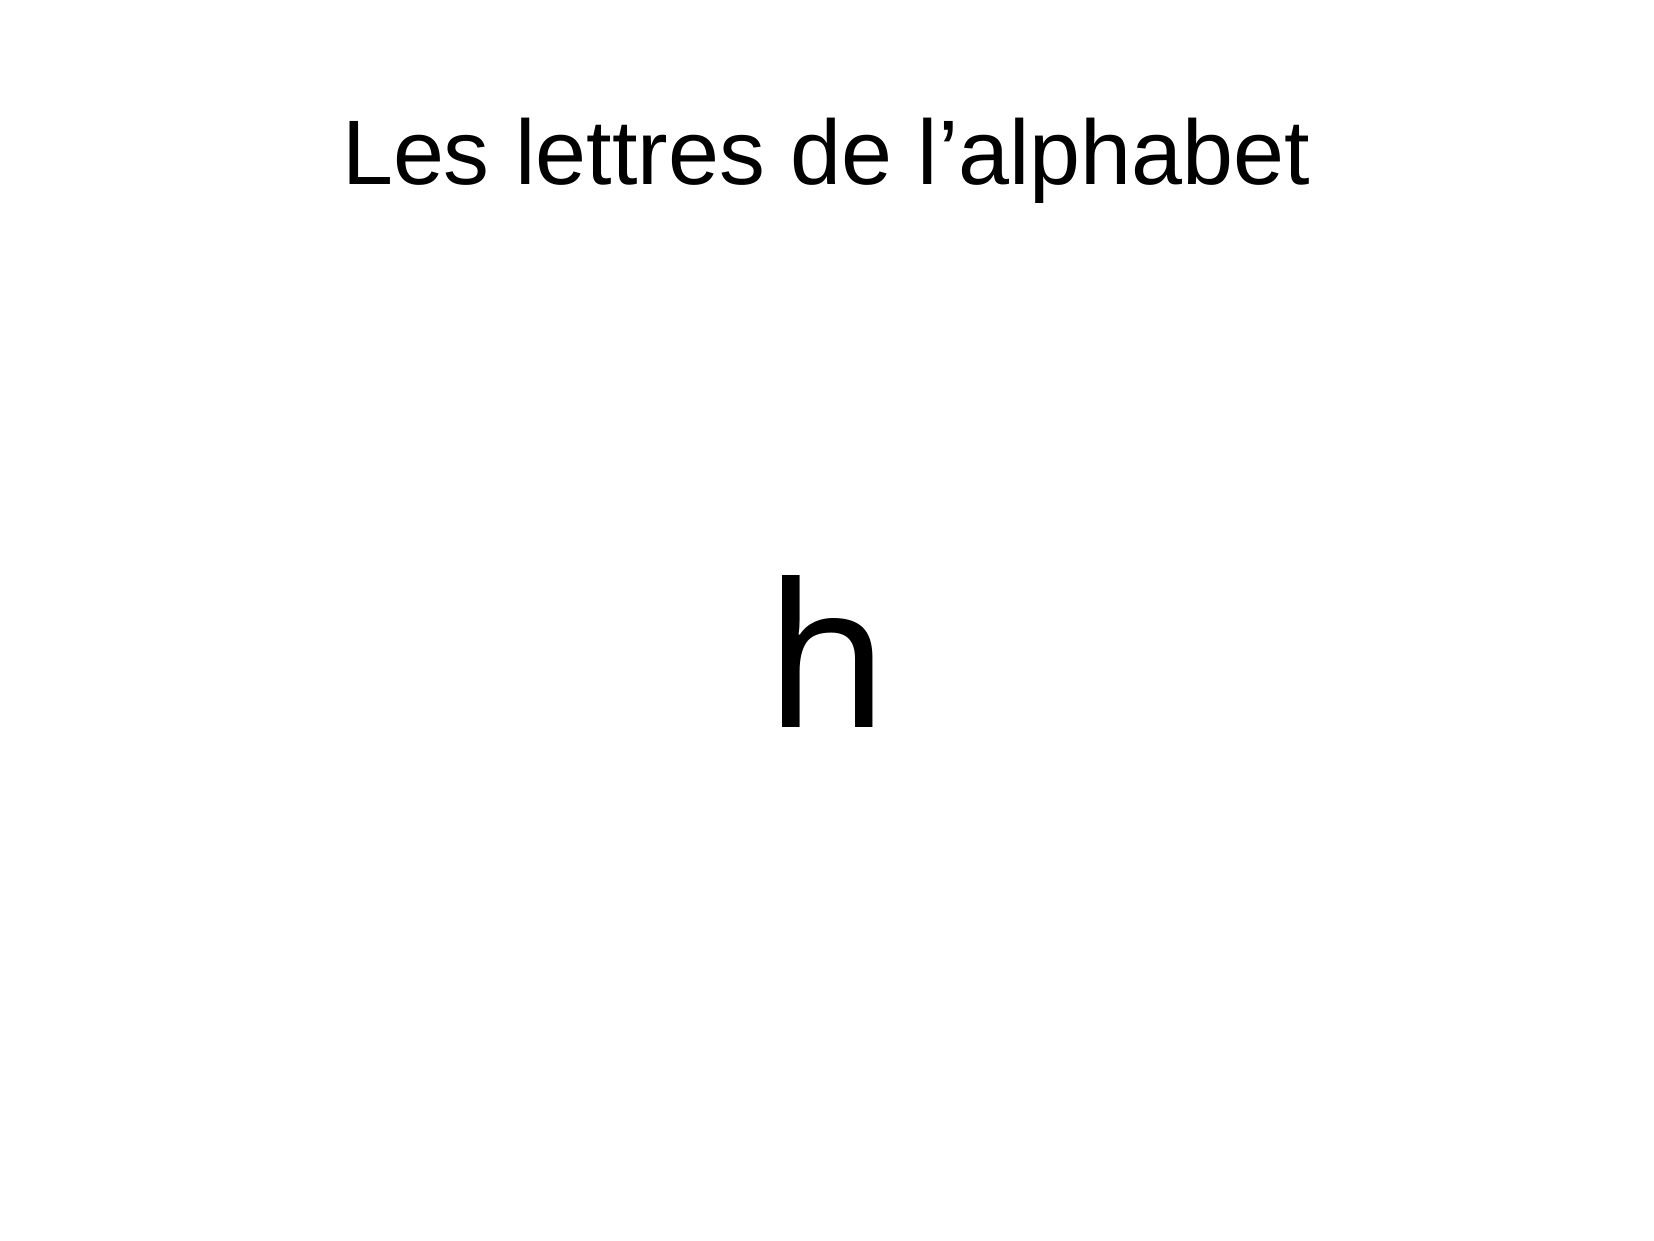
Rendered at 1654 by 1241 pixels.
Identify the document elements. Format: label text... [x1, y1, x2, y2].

title Les lettres de l’alphabet [82, 49, 1571, 257]
subtitle h [82, 290, 1571, 1010]
